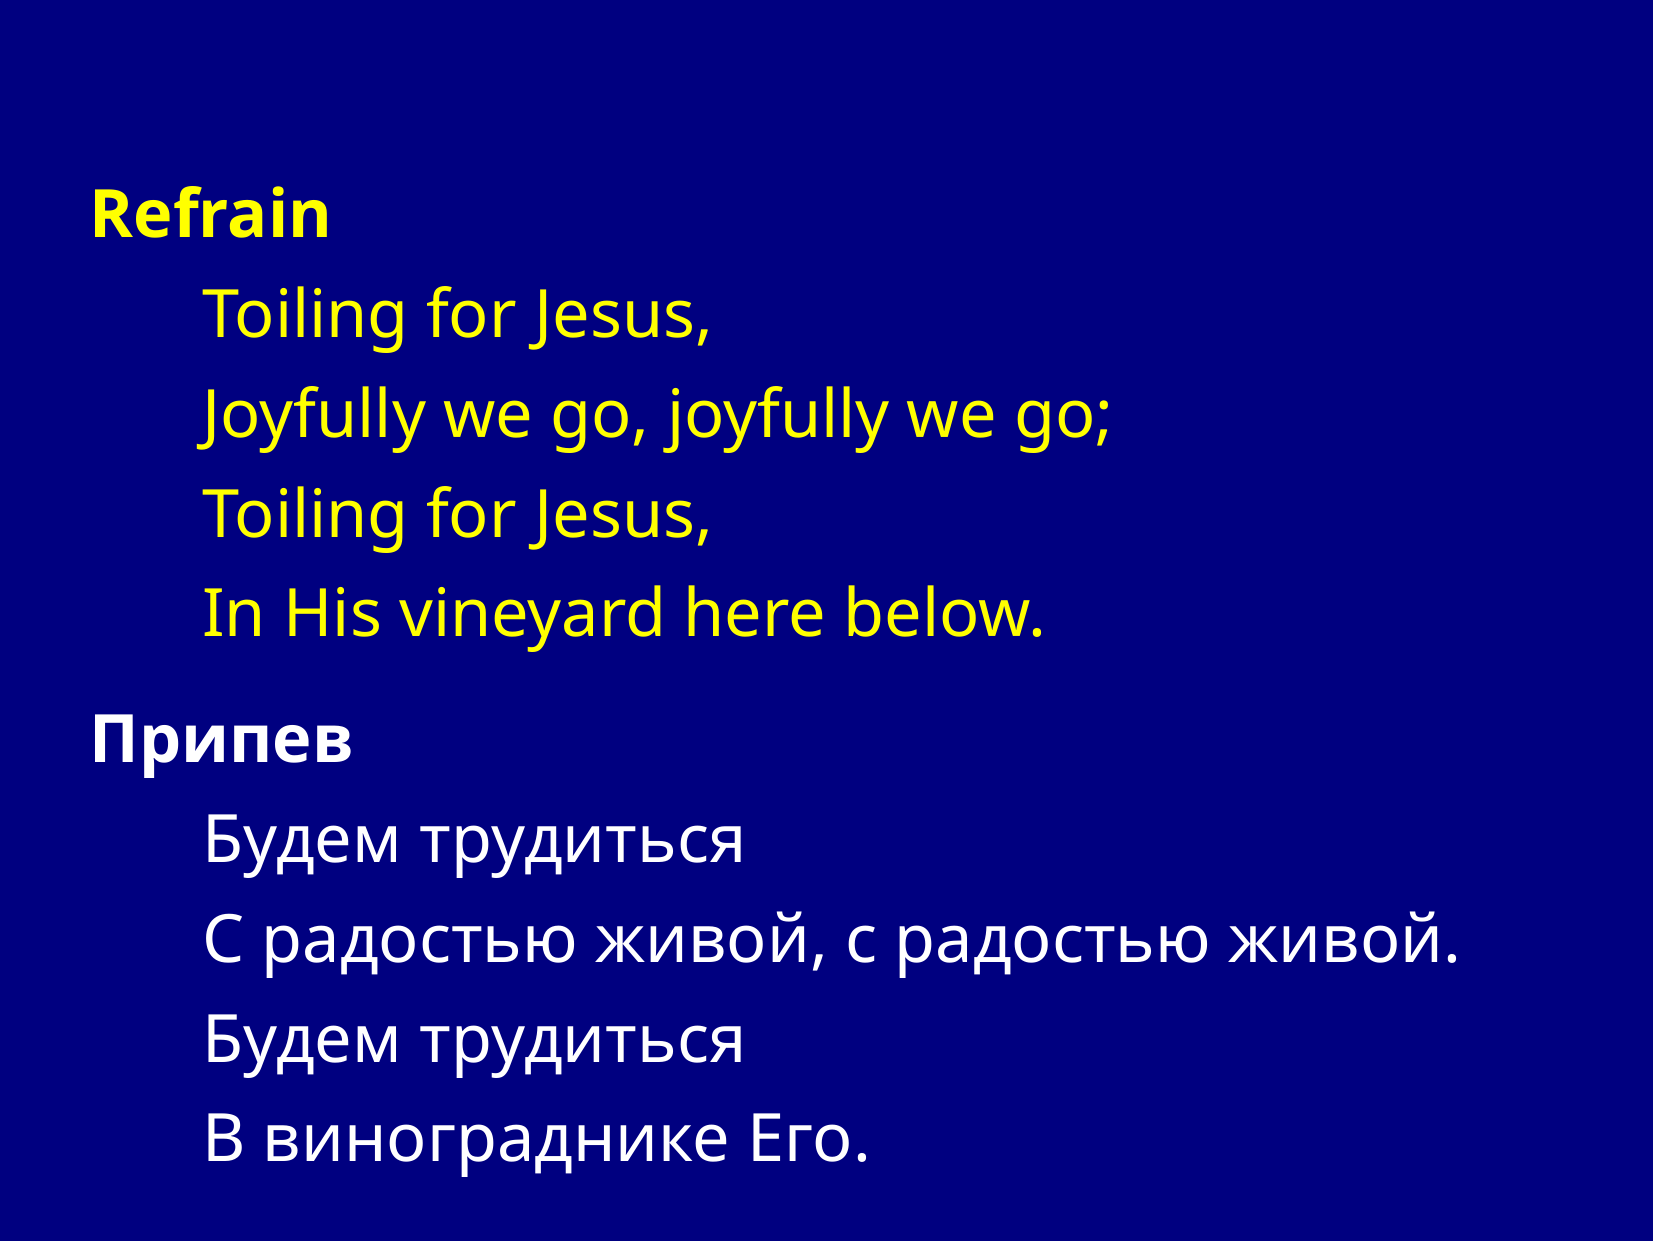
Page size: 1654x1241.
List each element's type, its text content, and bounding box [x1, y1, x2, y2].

text_box Refrain Toiling for Jesus, Joyfully we go, joyfully we go; Toiling for Jesus, In His vineyard here below. [75, 150, 1576, 638]
text_box Припев Будем трудиться С радостью живой, с радостью живой. Будем трудиться В винограднике Его. [75, 675, 1576, 1163]
